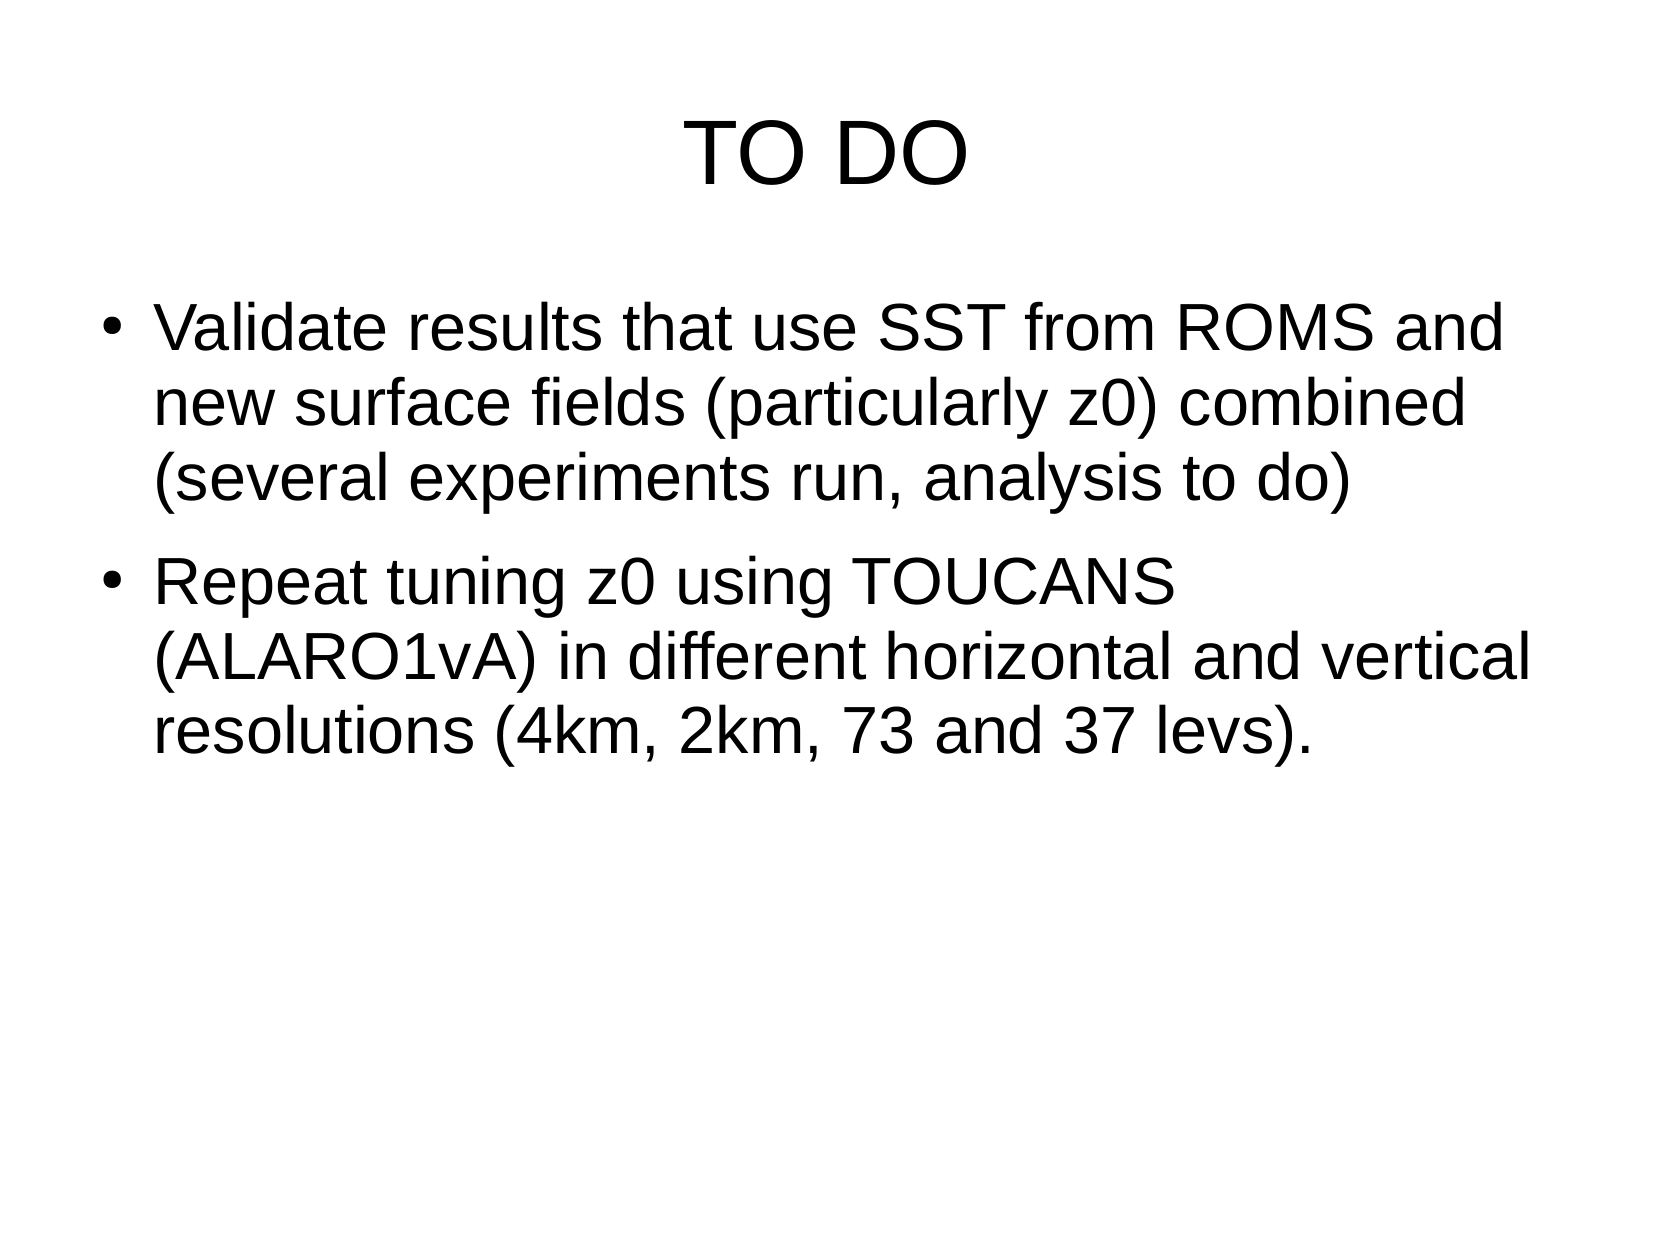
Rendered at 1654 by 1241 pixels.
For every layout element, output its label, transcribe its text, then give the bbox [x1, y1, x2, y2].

list Validate results that use SST from ROMS and new surface fields (particularly z0) combined (several experiments run, analysis to do) Repeat tuning z0 using TOUCANS (ALARO1vA) in different horizontal and vertical resolutions (4km, 2km, 73 and 37 levs). [82, 290, 1538, 1010]
title TO DO [82, 49, 1571, 257]
